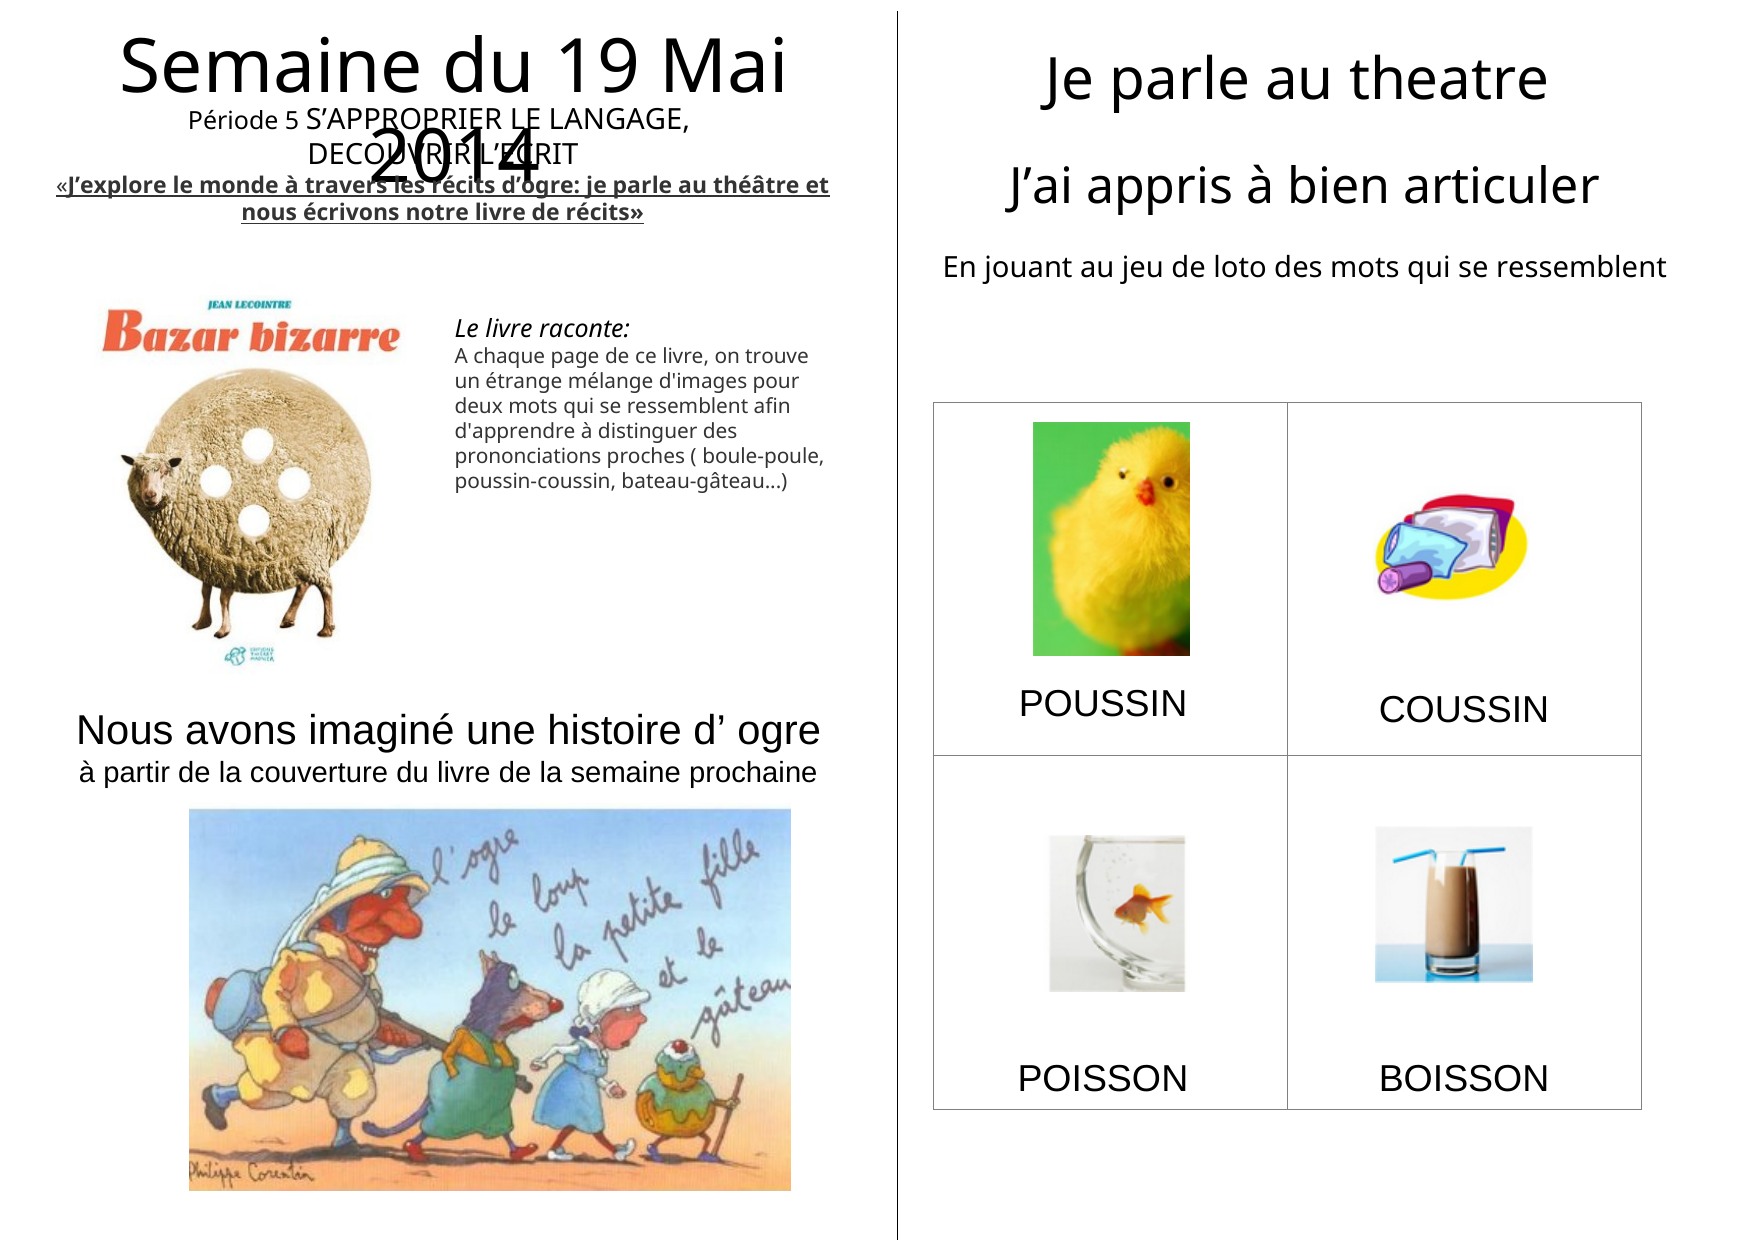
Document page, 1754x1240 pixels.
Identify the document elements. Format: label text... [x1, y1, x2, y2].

text_box Semaine du 19 Mai 2014 [47, 11, 863, 107]
text_box Je parle au theatre [968, 35, 1642, 147]
text_box J’ai appris à bien articuler En jouant au jeu de loto des mots qui se ressemblent [933, 147, 1678, 401]
picture [47, 283, 439, 677]
text_box Période 5 S’APPROPRIER LE LANGAGE, DECOUVRIR L’ECRIT «J’explore le monde à travers les récits d’ogre: je parle au théâtre et nous écrivons notre livre de récits» [35, 94, 851, 284]
text_box Le livre raconte: A chaque page de ce livre, on trouve un étrange mélange d'images pour deux mots qui se ressemblent afin d'apprendre à distinguer des prononciations proches ( boule-poule, poussin-coussin, bateau-gâteau...) [448, 306, 844, 650]
picture [189, 803, 791, 1191]
picture [933, 401, 1690, 1140]
text_box Nous avons imaginé une histoire d’ ogre à partir de la couverture du livre de la semaine prochaine [47, 696, 851, 1205]
